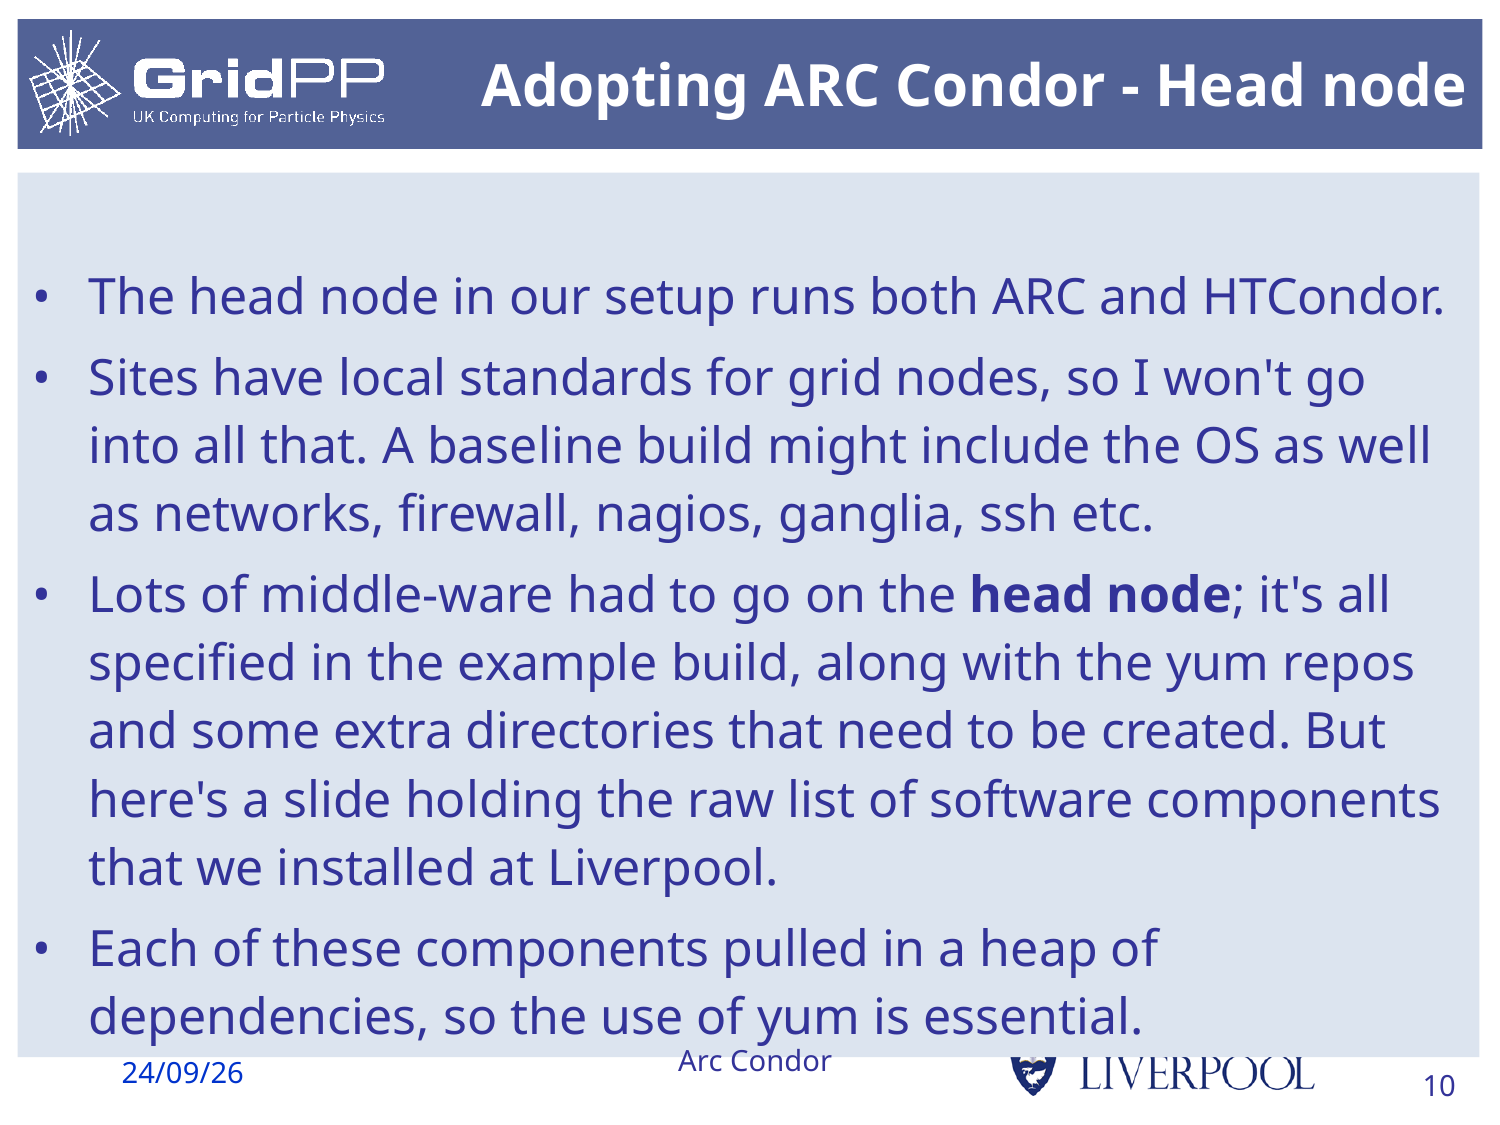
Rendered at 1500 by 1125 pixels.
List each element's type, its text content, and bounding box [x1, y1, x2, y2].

text_box Arc Condor [536, 1034, 975, 1094]
picture [29, 30, 384, 136]
text_box <number> [1388, 1059, 1471, 1094]
title Adopting ARC Condor - Head node [465, 19, 1483, 149]
text_box 02/03/16 [29, 1046, 337, 1095]
picture [1009, 1058, 1323, 1096]
list The head node in our setup runs both ARC and HTCondor. Sites have local standards for grid nodes, so I won't go into all that. A baseline build might include the OS as well as networks, firewall, nagios, ganglia, ssh etc. Lots of middle-ware had to go on the head node; it's all specified in the example build, along with the yum repos and some extra directories that need to be created. But here's a slide holding the raw list of software components that we installed at Liverpool. Each of these components pulled in a heap of dependencies, so the use of yum is essential. [17, 172, 1480, 1035]
